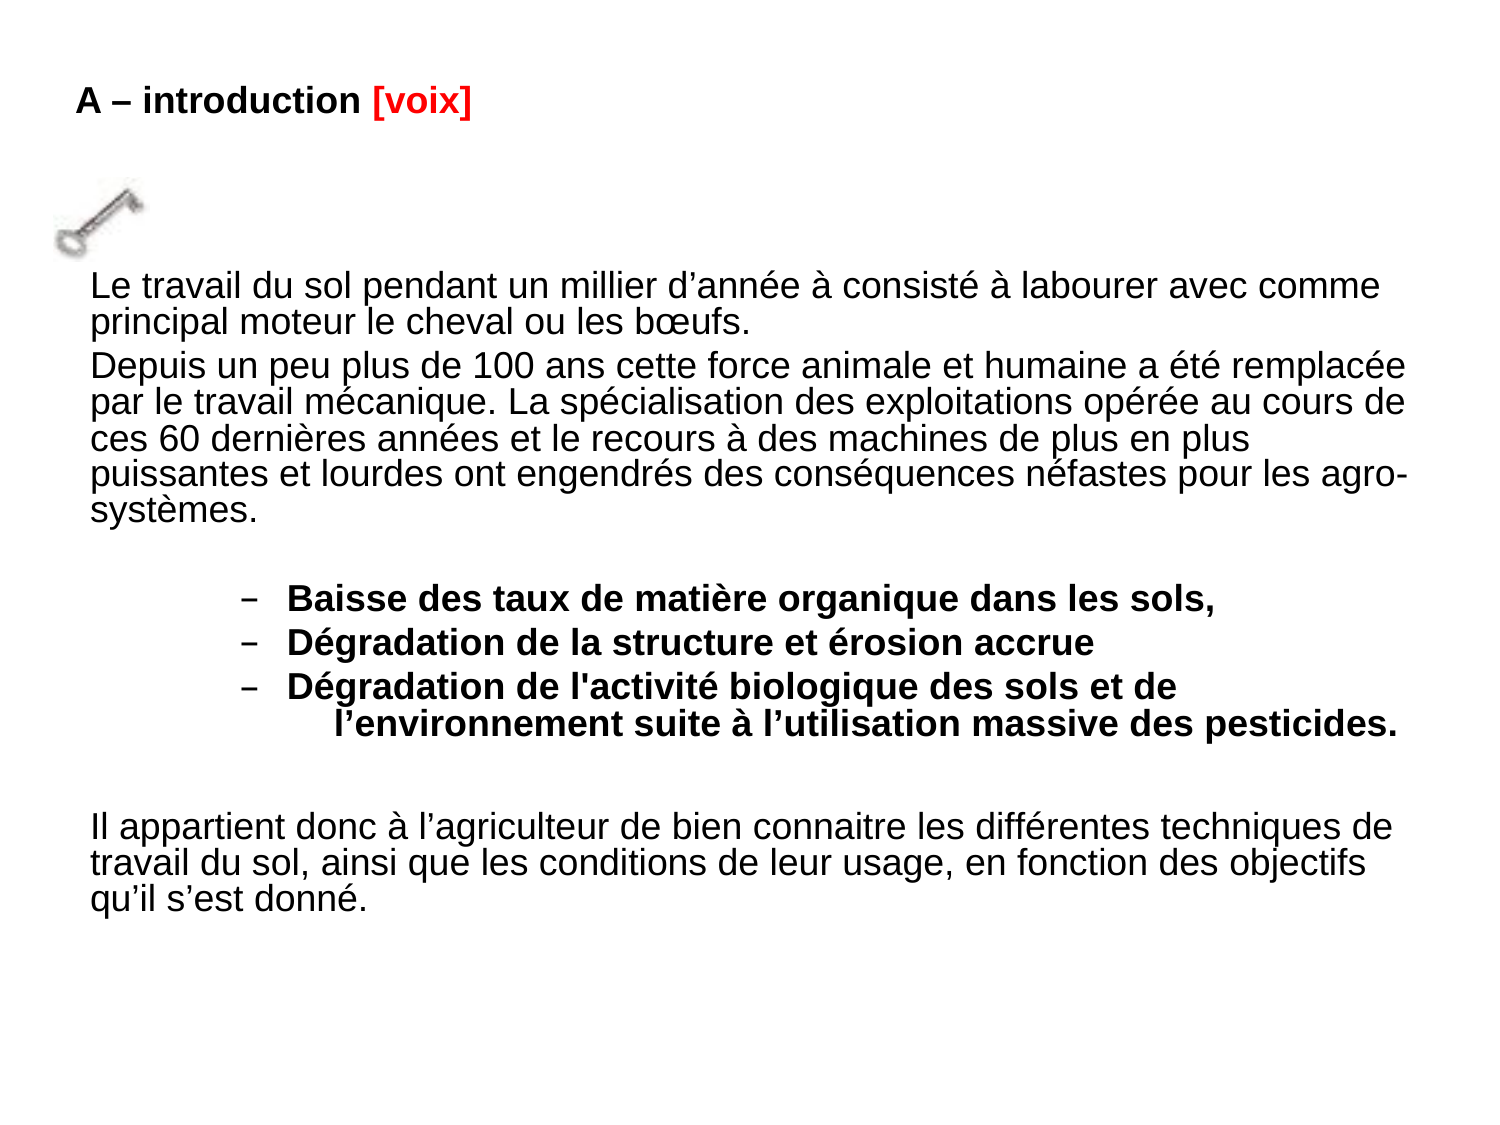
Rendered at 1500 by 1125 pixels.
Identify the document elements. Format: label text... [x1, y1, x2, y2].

picture [53, 177, 150, 262]
text_box Le travail du sol pendant un millier d’année à consisté à labourer avec comme principal moteur le cheval ou les bœufs. Depuis un peu plus de 100 ans cette force animale et humaine a été remplacée par le travail mécanique. La spécialisation des exploitations opérée au cours de ces 60 dernières années et le recours à des machines de plus en plus puissantes et lourdes ont engendrés des conséquences néfastes pour les agro-systèmes. Baisse des taux de matière organique dans les sols, Dégradation de la structure et érosion accrue Dégradation de l'activité biologique des sols et de l’environnement suite à l’utilisation massive des pesticides. Il appartient donc à l’agriculteur de bien connaitre les différentes techniques de travail du sol, ainsi que les conditions de leur usage, en fonction des objectifs qu’il s’est donné. [75, 262, 1426, 1005]
text_box A – introduction [voix] [75, 44, 1425, 233]
